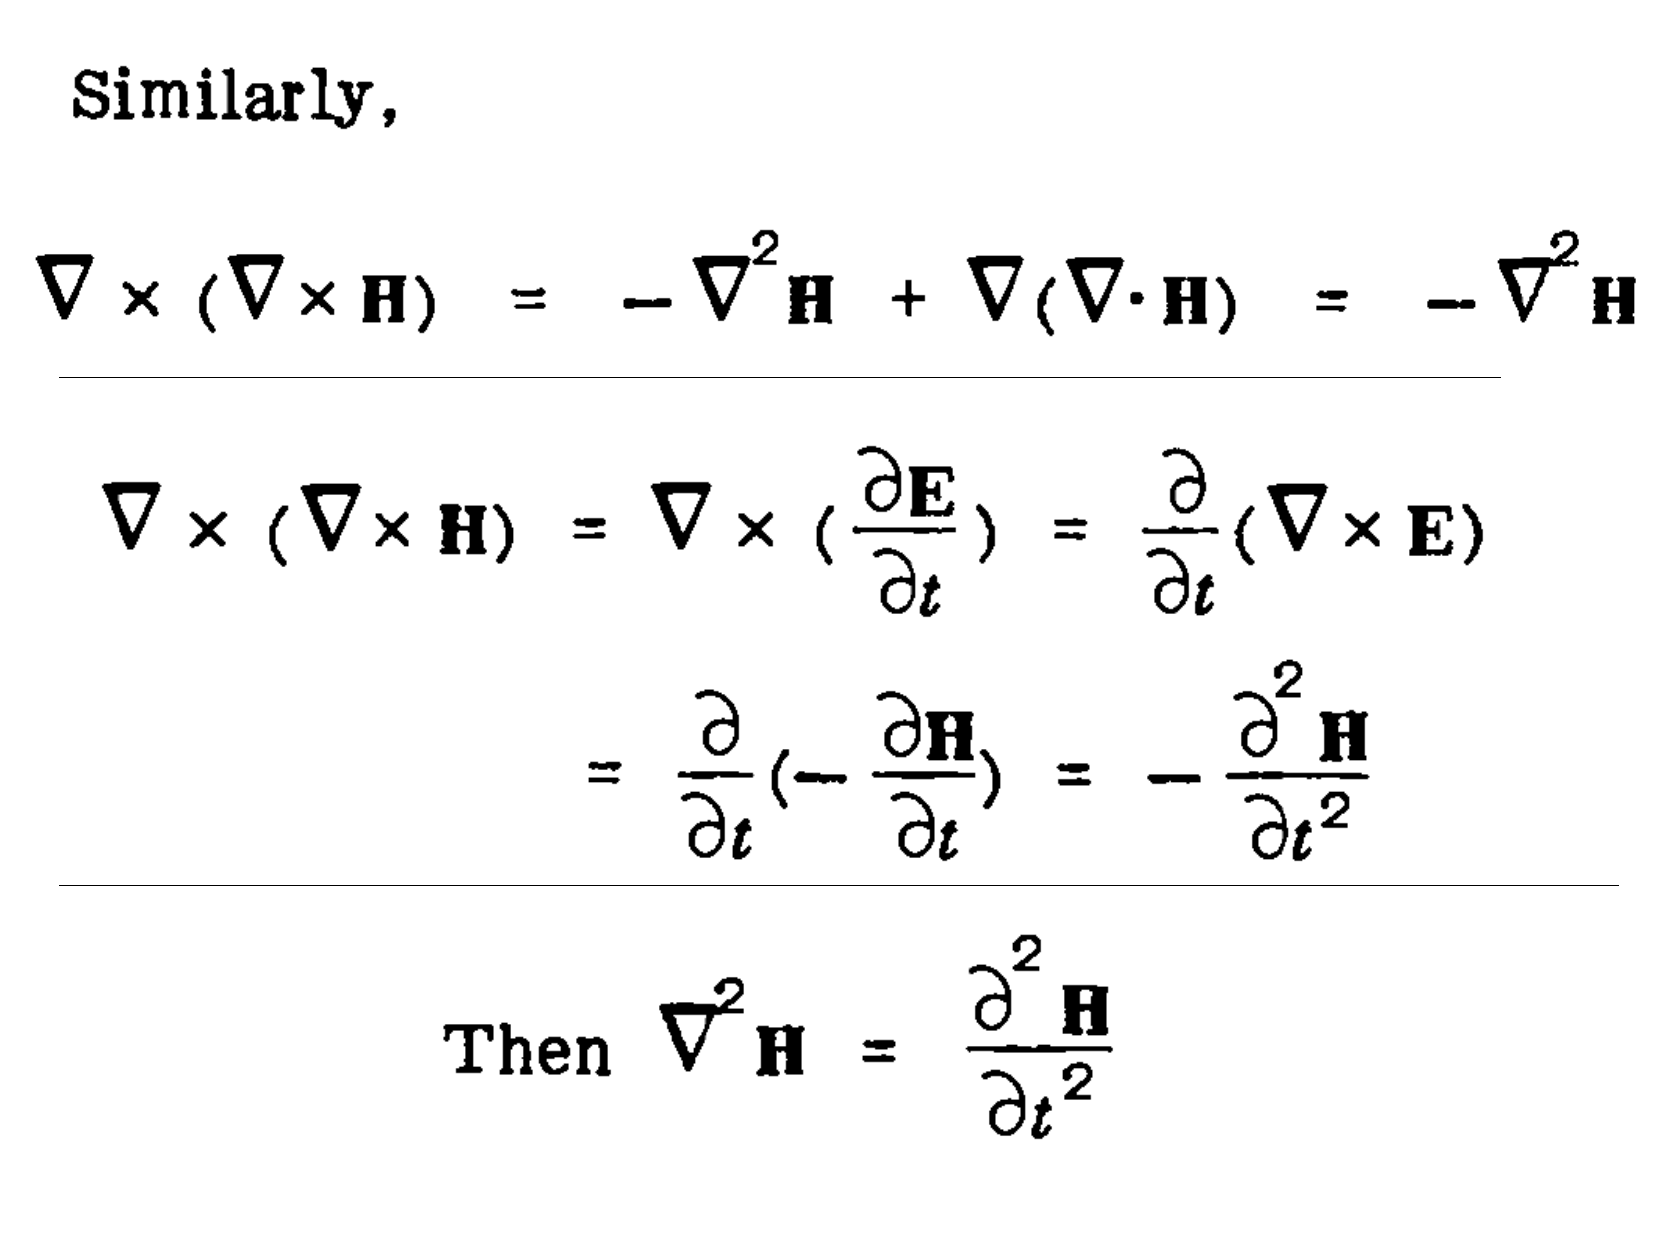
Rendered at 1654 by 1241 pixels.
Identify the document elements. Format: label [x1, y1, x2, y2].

picture [47, 35, 413, 159]
picture [82, 426, 1505, 880]
picture [425, 932, 1124, 1158]
picture [0, 200, 1654, 362]
